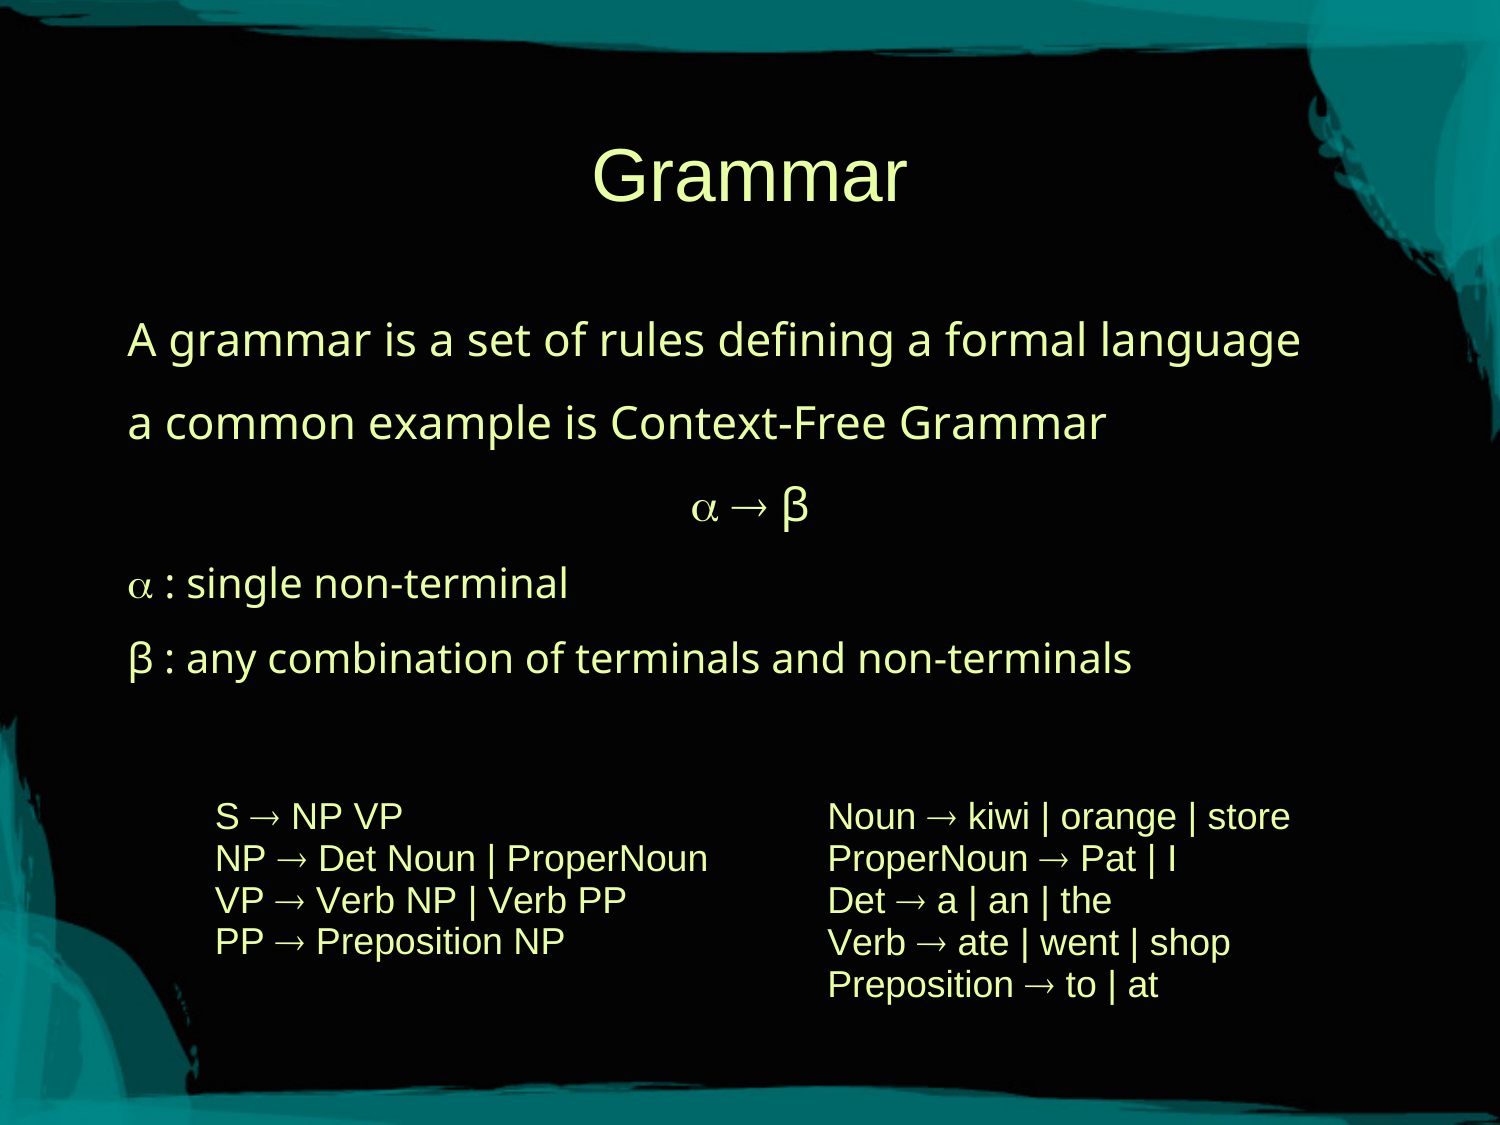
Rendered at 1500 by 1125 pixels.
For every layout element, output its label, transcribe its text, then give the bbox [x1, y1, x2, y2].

text_box Noun  kiwi | orange | store ProperNoun  Pat | I Det  a | an | the Verb  ate | went | shop Preposition  to | at [812, 787, 1413, 1013]
title Grammar [112, 87, 1388, 263]
picture [0, 0, 1500, 1125]
list A grammar is a set of rules defining a formal language a common example is Context-Free Grammar   β  : single non-terminal β : any combination of terminals and non-terminals [112, 299, 1388, 1026]
text_box S  NP VP NP  Det Noun | ProperNoun VP  Verb NP | Verb PP PP  Preposition NP [200, 787, 775, 971]
